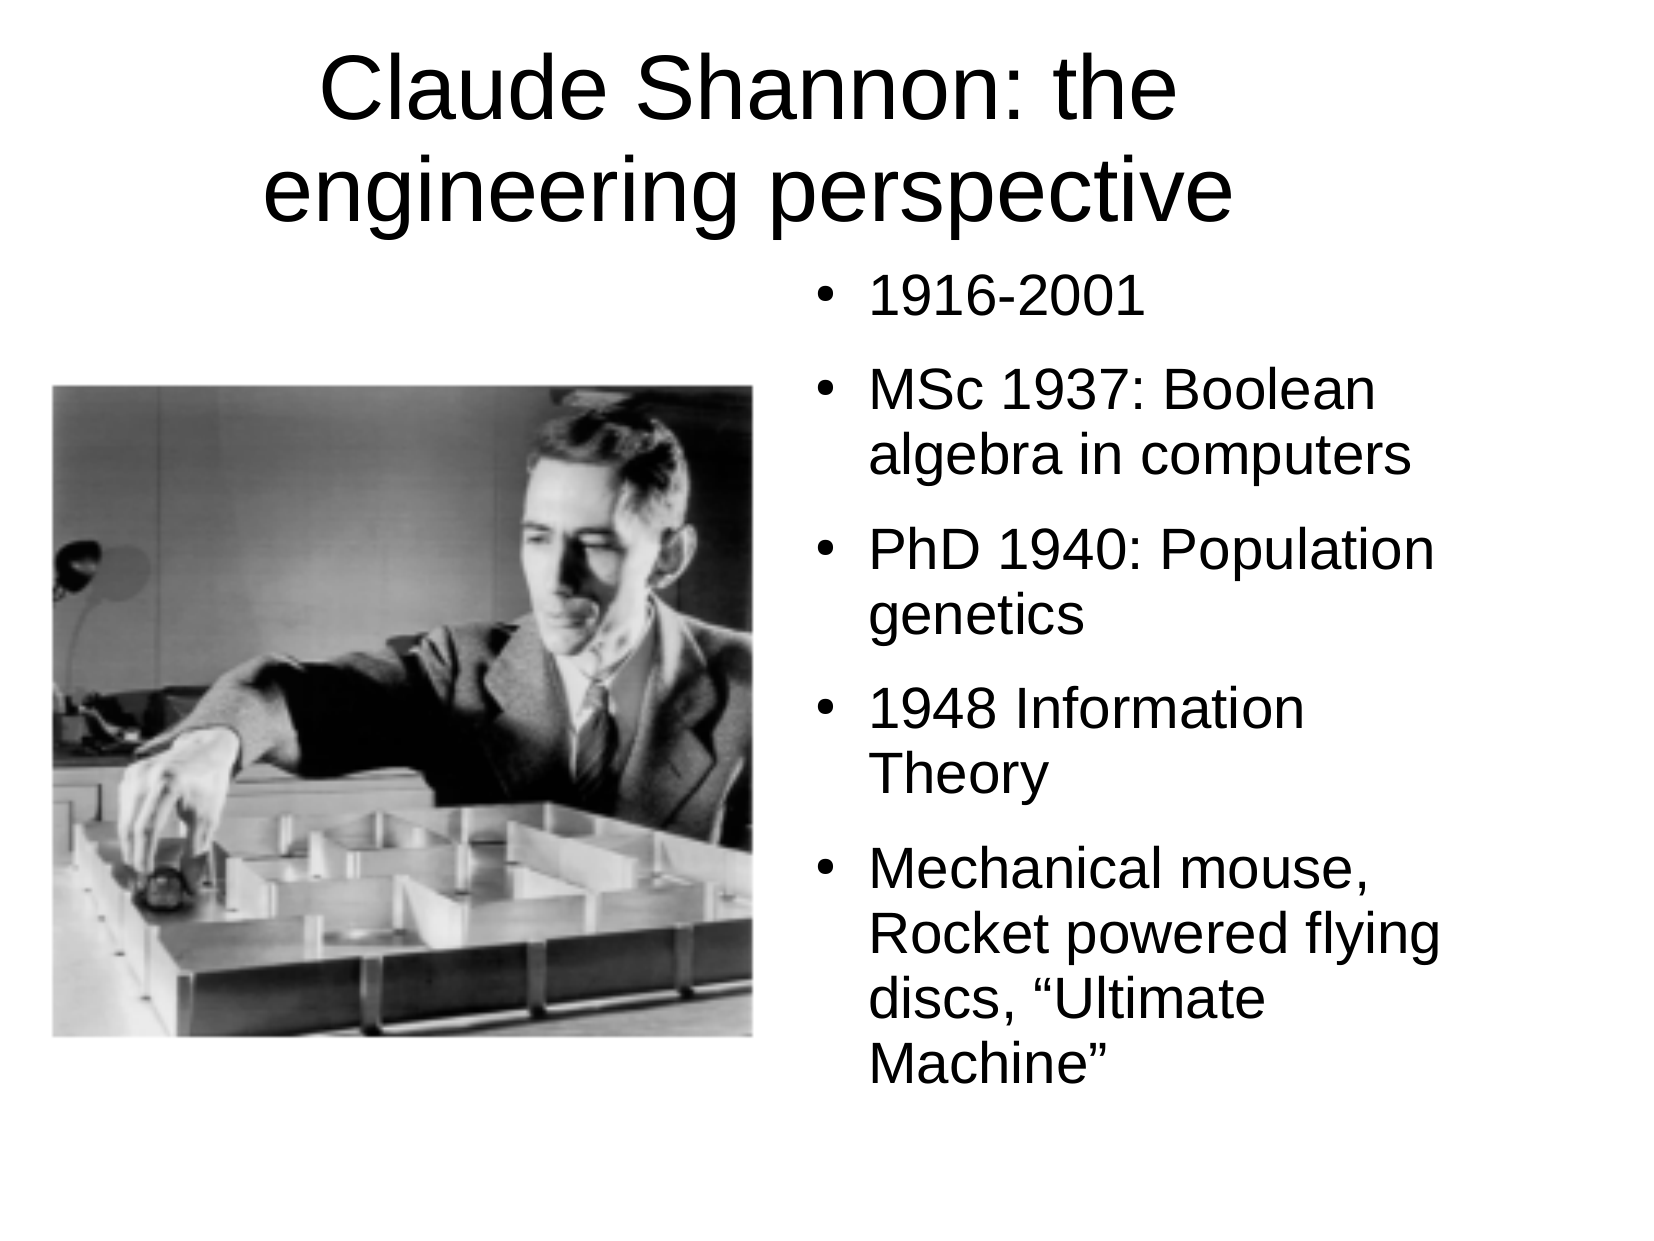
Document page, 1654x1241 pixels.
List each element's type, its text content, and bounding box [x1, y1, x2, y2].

list 1916-2001 MSc 1937: Boolean algebra in computers PhD 1940: Population genetics 1948 Information Theory Mechanical mouse, Rocket powered flying discs, “Ultimate Machine” [797, 262, 1477, 1116]
title Claude Shannon: the engineering perspective [75, 36, 1425, 242]
picture [34, 370, 770, 1055]
